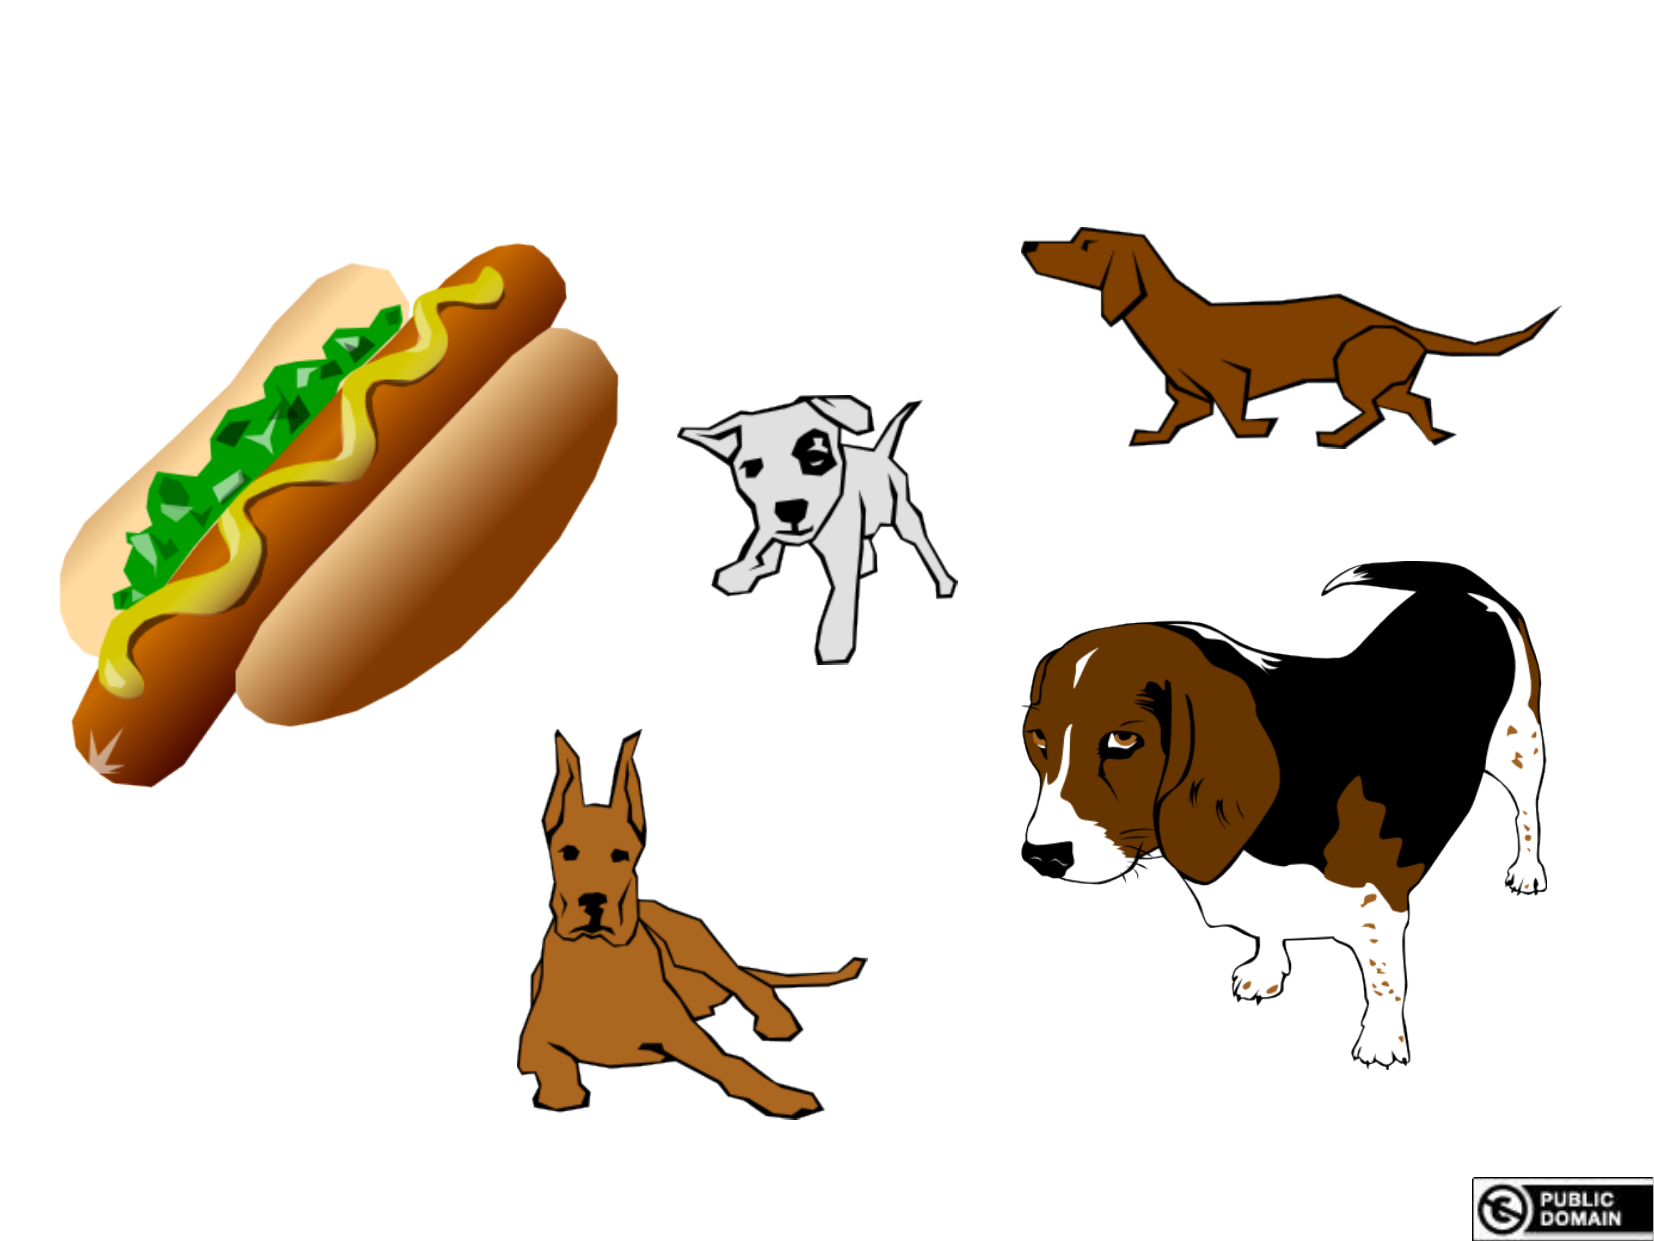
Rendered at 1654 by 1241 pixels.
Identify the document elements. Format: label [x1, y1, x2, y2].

picture [1472, 1177, 1654, 1241]
picture [1021, 561, 1547, 1070]
picture [1021, 227, 1562, 449]
picture [34, 208, 868, 1120]
picture [677, 395, 958, 665]
